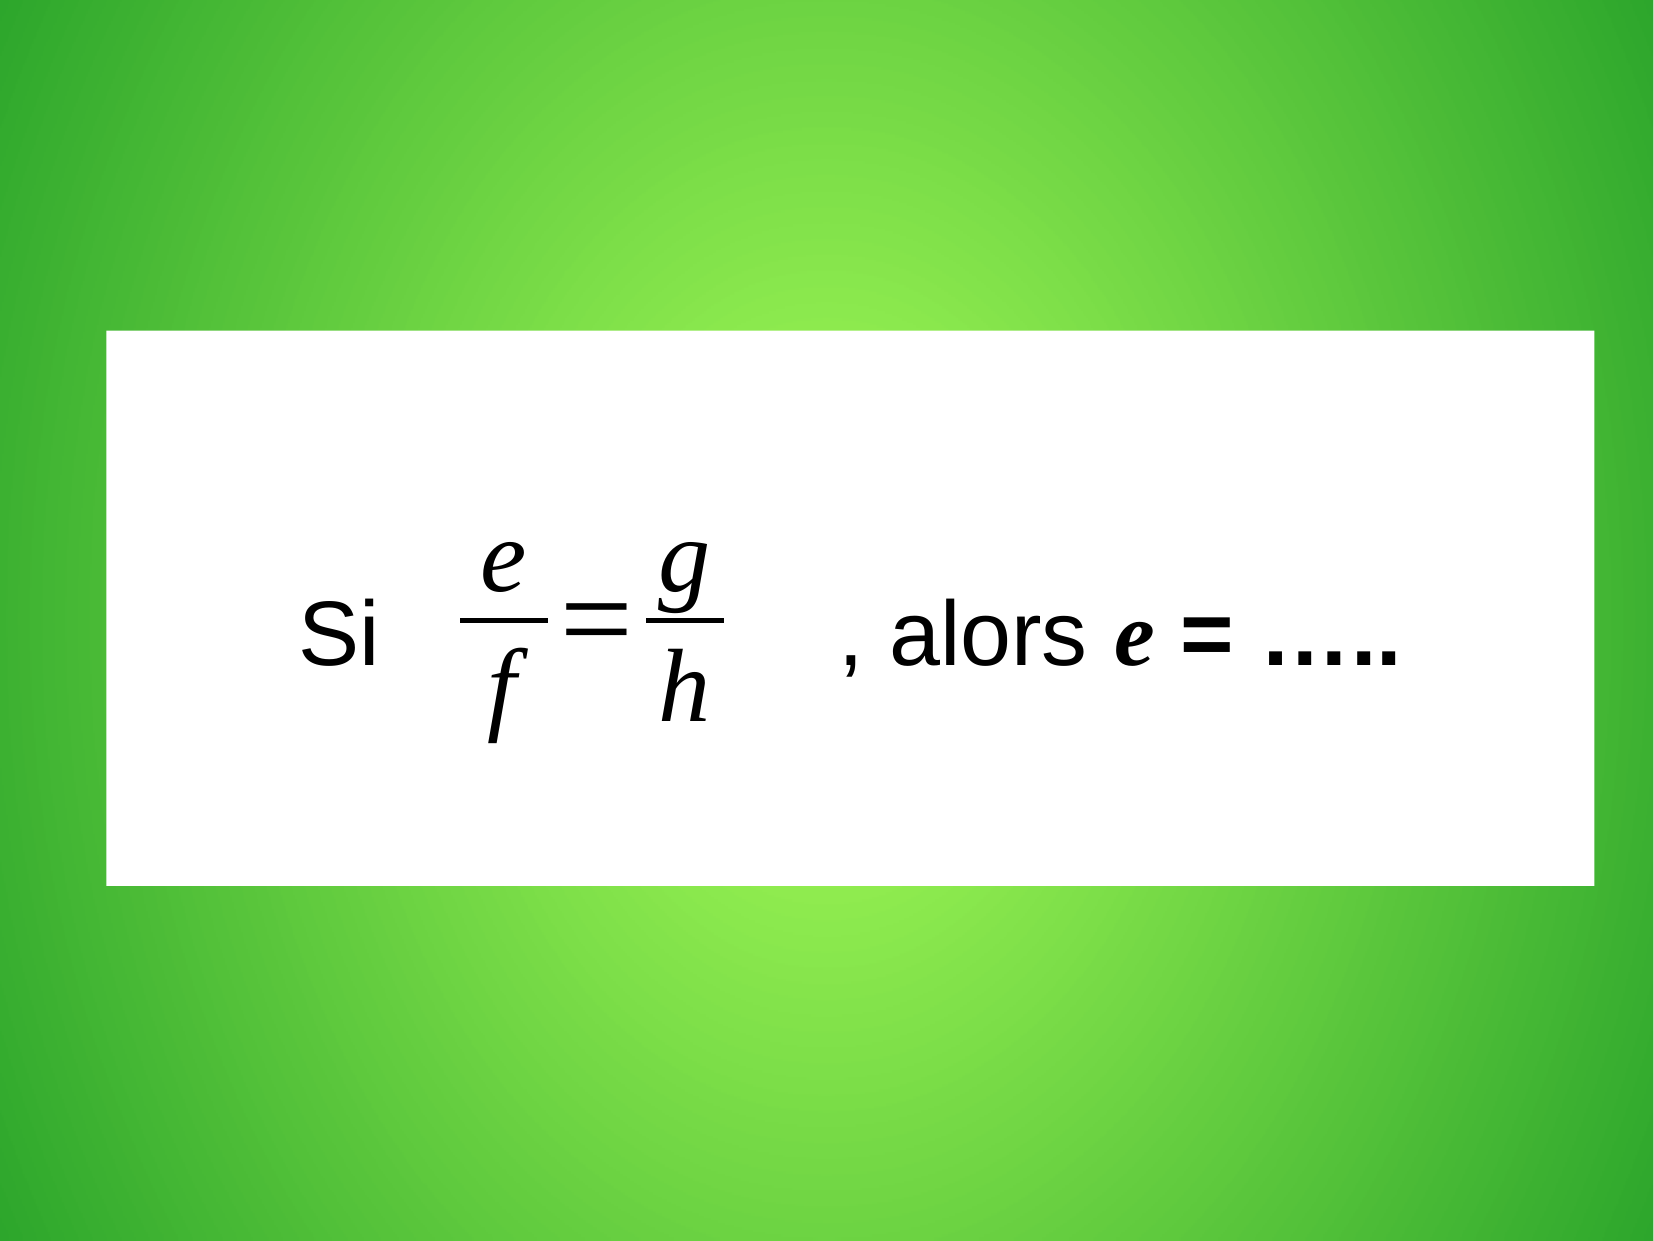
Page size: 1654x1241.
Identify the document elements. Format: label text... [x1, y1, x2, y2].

chart [448, 497, 735, 745]
picture [0, 0, 1654, 1241]
subtitle Si , alors e = ….. [106, 330, 1595, 886]
